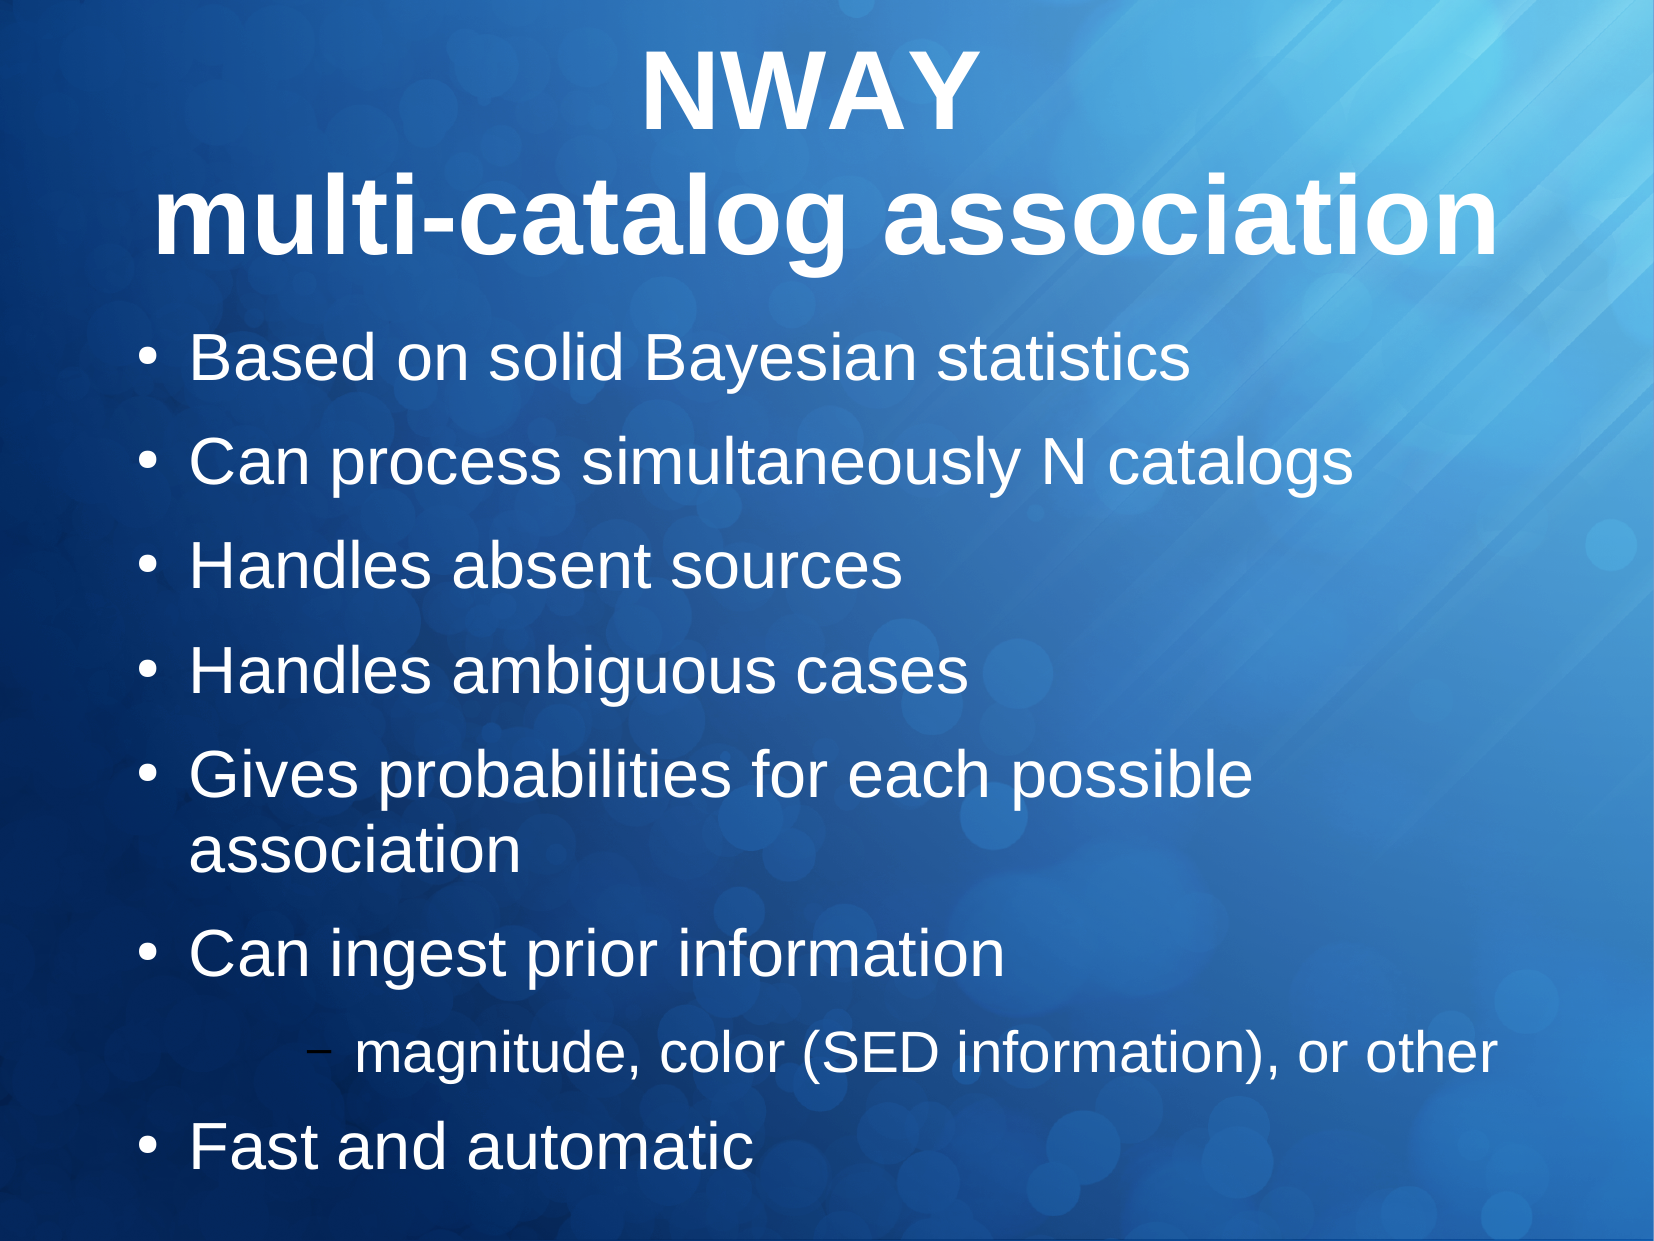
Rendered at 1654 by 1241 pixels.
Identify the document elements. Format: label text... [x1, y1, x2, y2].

title NWAY multi-catalog association [82, 0, 1571, 314]
list Based on solid Bayesian statistics Can process simultaneously N catalogs Handles absent sources Handles ambiguous cases Gives probabilities for each possible association Can ingest prior information magnitude, color (SED information), or other Fast and automatic [118, 319, 1571, 1184]
picture [0, 0, 1654, 1241]
